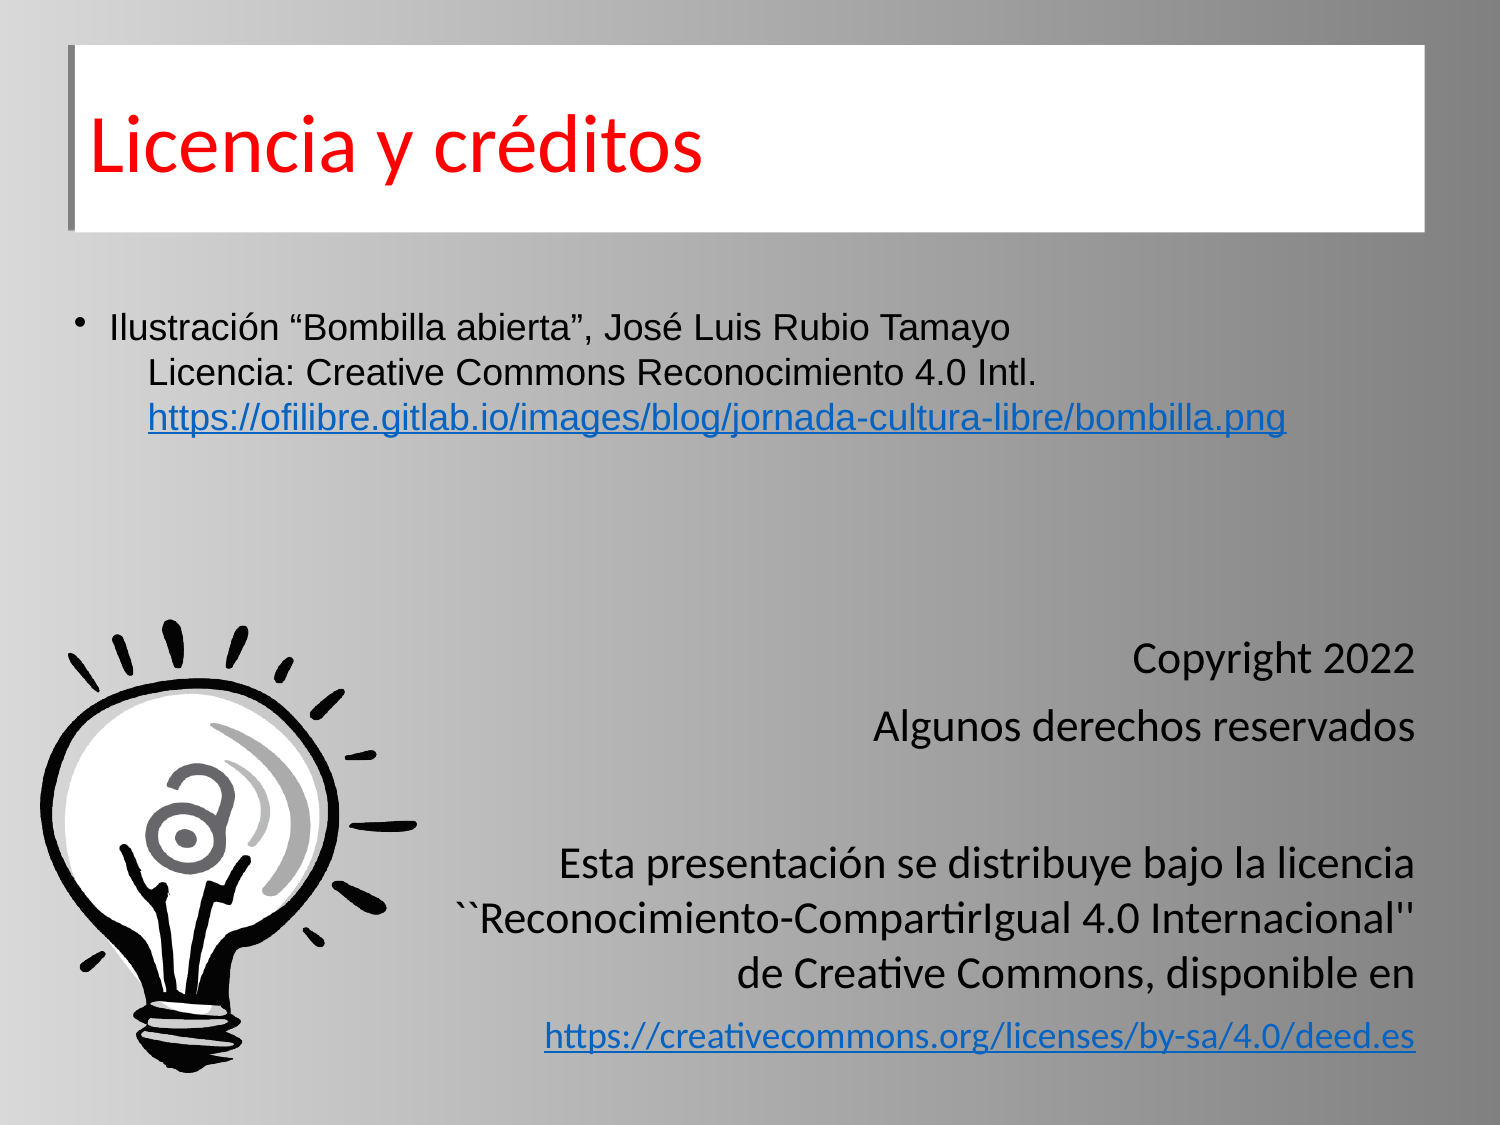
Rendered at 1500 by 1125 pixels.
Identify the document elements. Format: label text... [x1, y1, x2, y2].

text_box Ilustración “Bombilla abierta”, José Luis Rubio Tamayo Licencia: Creative Commons Reconocimiento 4.0 Intl. https://ofilibre.gitlab.io/images/blog/jornada-cultura-libre/bombilla.png [59, 295, 1329, 561]
text_box Licencia y créditos [74, 45, 1425, 233]
text_box Copyright 2022 Algunos derechos reservados Esta presentación se distribuye bajo la licencia ``Reconocimiento-CompartirIgual 4.0 Internacional'' de Creative Commons, disponible en https://creativecommons.org/licenses/by-sa/4.0/deed.es [426, 620, 1431, 1092]
picture [0, 531, 424, 1125]
